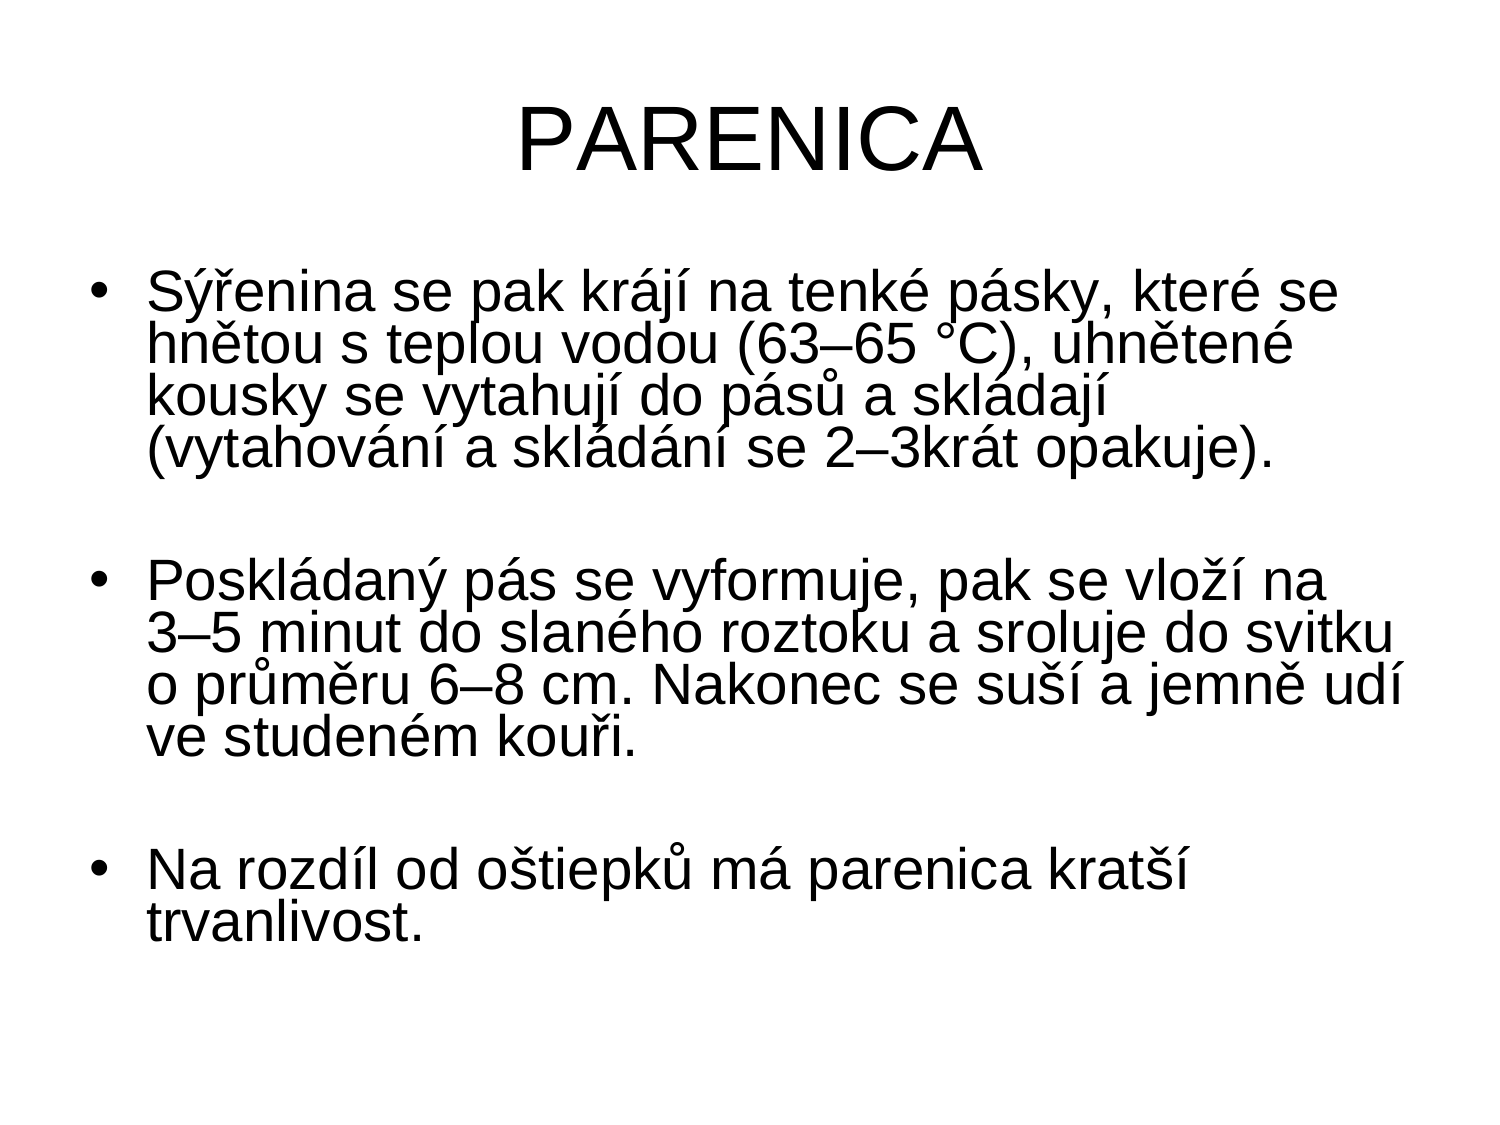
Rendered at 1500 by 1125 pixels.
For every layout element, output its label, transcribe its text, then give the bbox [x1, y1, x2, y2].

list Sýřenina se pak krájí na tenké pásky, které se hnětou s teplou vodou (63–65 °C), uhnětené kousky se vytahují do pásů a skládají (vytahování a skládání se 2–3krát opakuje). Poskládaný pás se vyformuje, pak se vloží na 3–5 minut do slaného roztoku a sroluje do svitku o průměru 6–8 cm. Nakonec se suší a jemně udí ve studeném kouři. Na rozdíl od oštiepků má parenica kratší trvanlivost. [75, 262, 1426, 1079]
title PARENICA [75, 45, 1426, 233]
